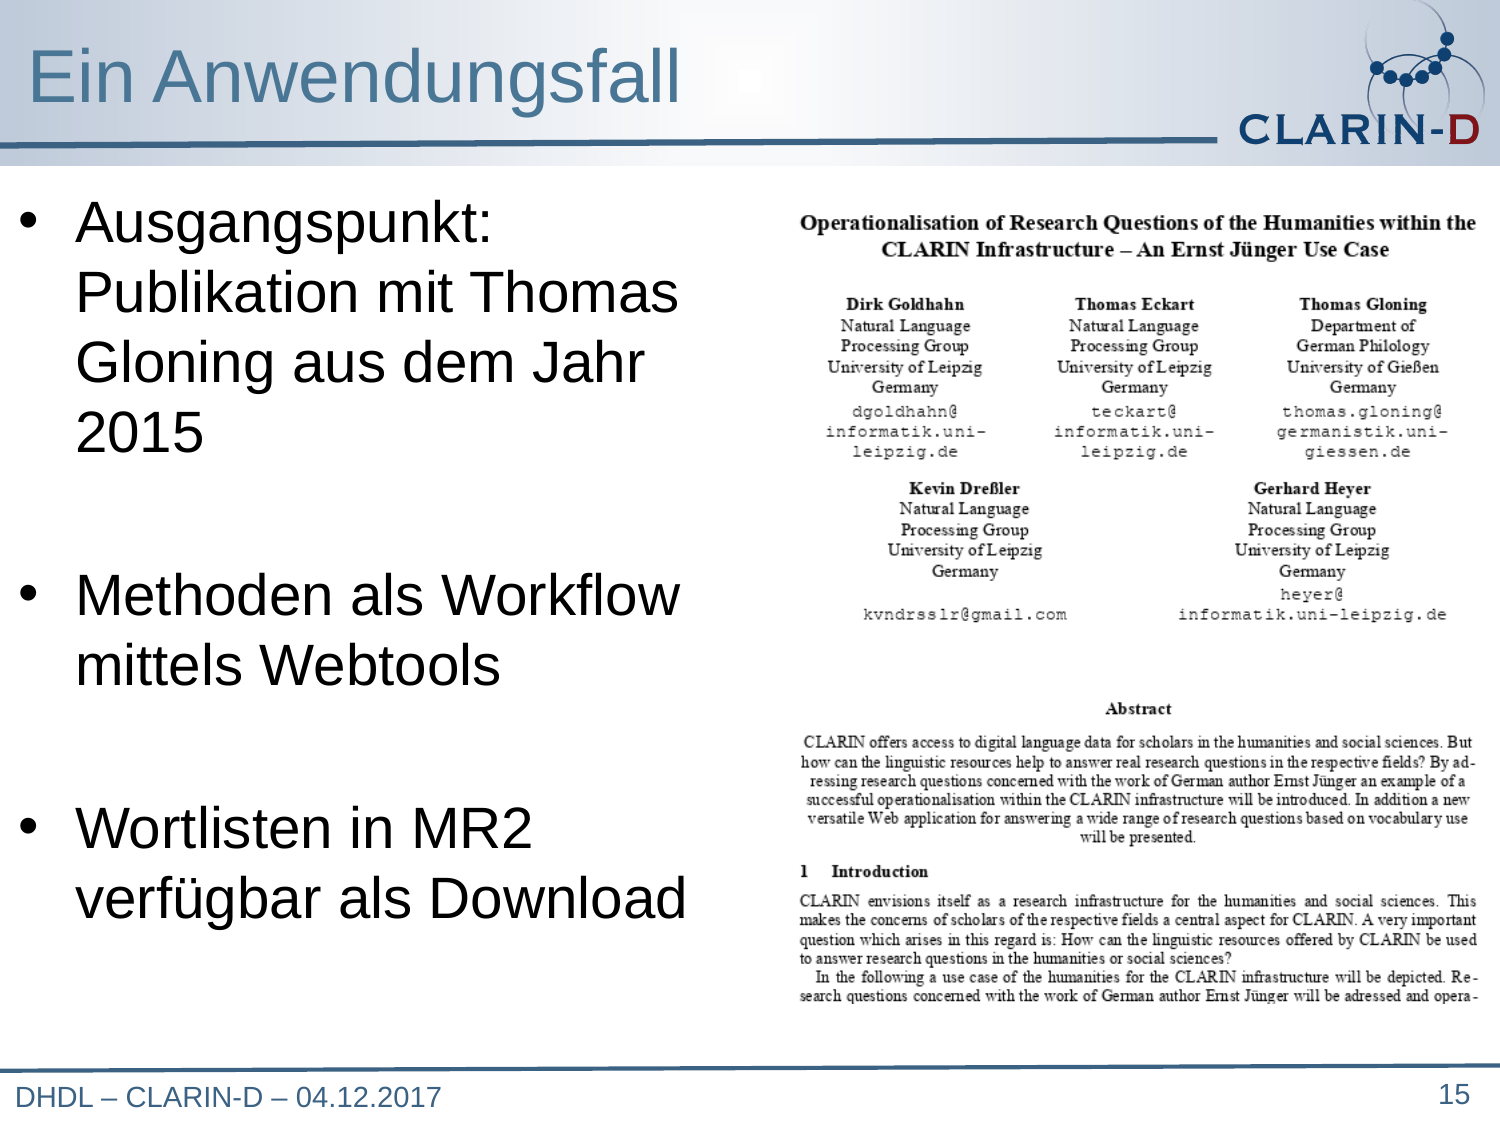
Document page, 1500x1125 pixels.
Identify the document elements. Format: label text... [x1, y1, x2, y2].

picture [0, 0, 1500, 166]
title Ein Anwendungsfall [12, 8, 1194, 136]
slide_number <number> [1423, 1067, 1500, 1113]
picture [776, 206, 1500, 1004]
list Ausgangspunkt: Publikation mit Thomas Gloning aus dem Jahr 2015 Methoden als Workflow mittels Webtools Wortlisten in MR2 verfügbar als Download [3, 177, 798, 1093]
